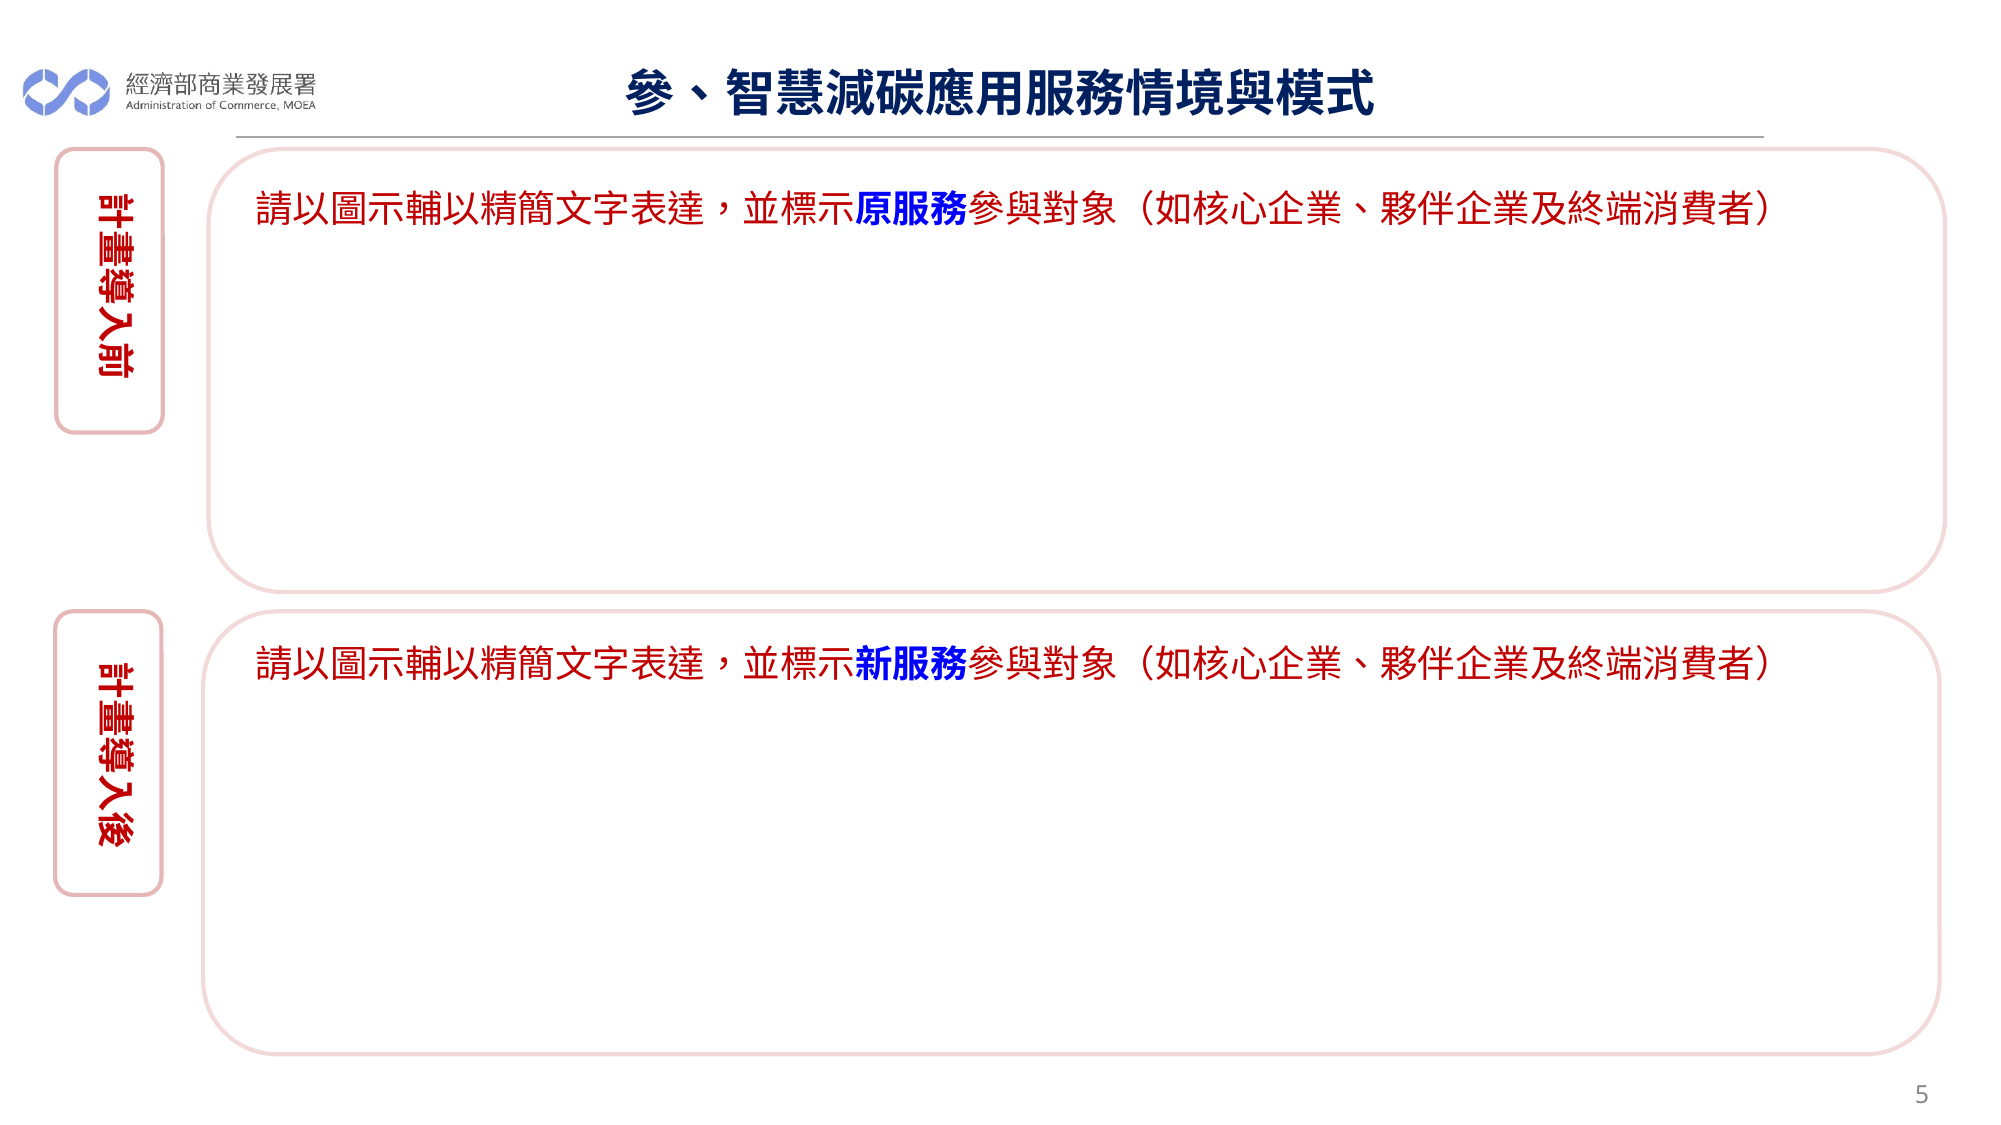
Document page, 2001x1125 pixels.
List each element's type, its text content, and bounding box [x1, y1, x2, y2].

text_box 計畫導入後 [71, 646, 148, 895]
text_box ‹#› [1899, 1065, 2000, 1125]
text_box 請以圖示輔以精簡文字表達，並標示原服務參與對象（如核心企業、夥伴企業及終端消費者） [240, 178, 1869, 238]
text_box 計畫導入前 [71, 177, 148, 426]
text_box 請以圖示輔以精簡文字表達，並標示新服務參與對象（如核心企業、夥伴企業及終端消費者） [240, 632, 1918, 693]
title 參、智慧減碳應用服務情境與模式 [338, 46, 1662, 136]
